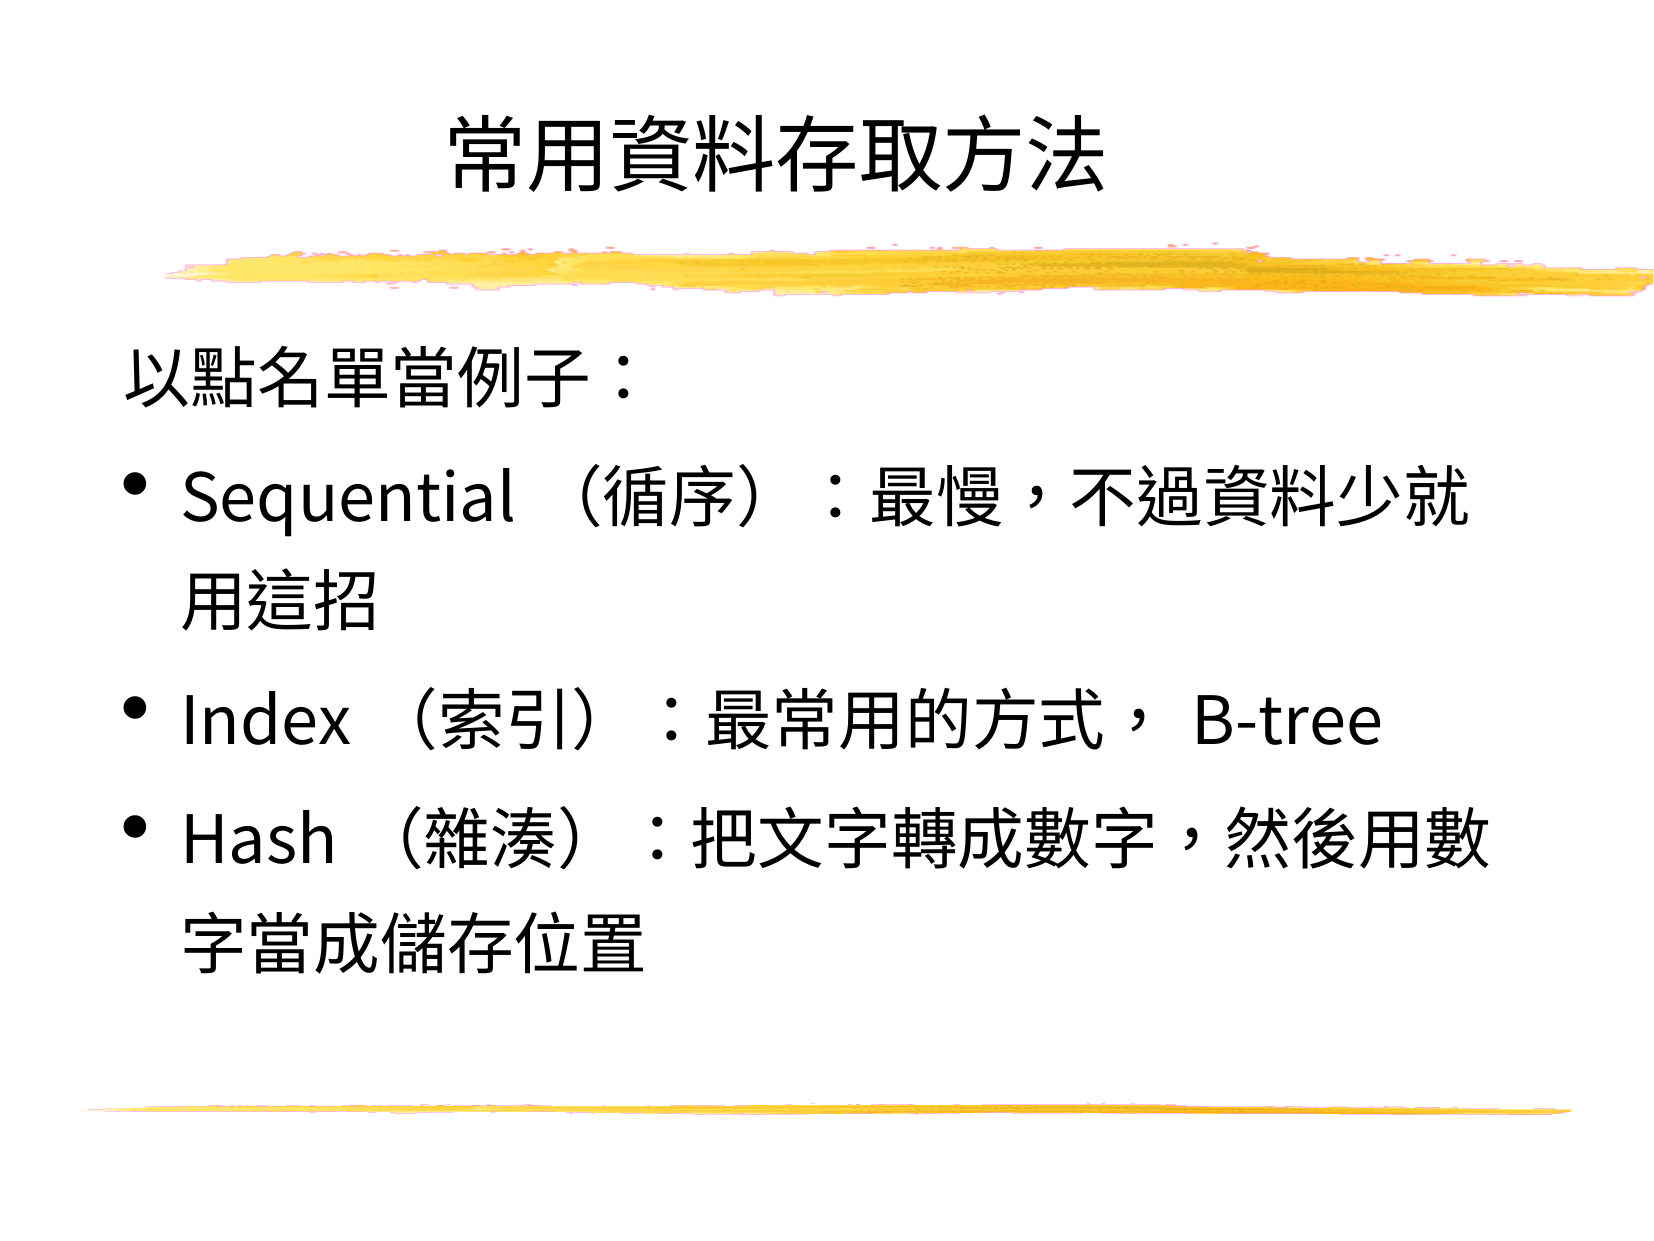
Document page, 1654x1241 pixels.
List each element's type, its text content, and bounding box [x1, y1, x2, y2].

picture [165, 237, 1654, 308]
picture [82, 1102, 1571, 1117]
title 常用資料存取方法 [73, 39, 1479, 249]
list 以點名單當例子： Sequential（循序）：最慢，不過資料少就用這招 Index（索引）：最常用的方式，B-tree Hash（雜湊）：把文字轉成數字，然後用數字當成儲存位置 [124, 316, 1530, 1061]
